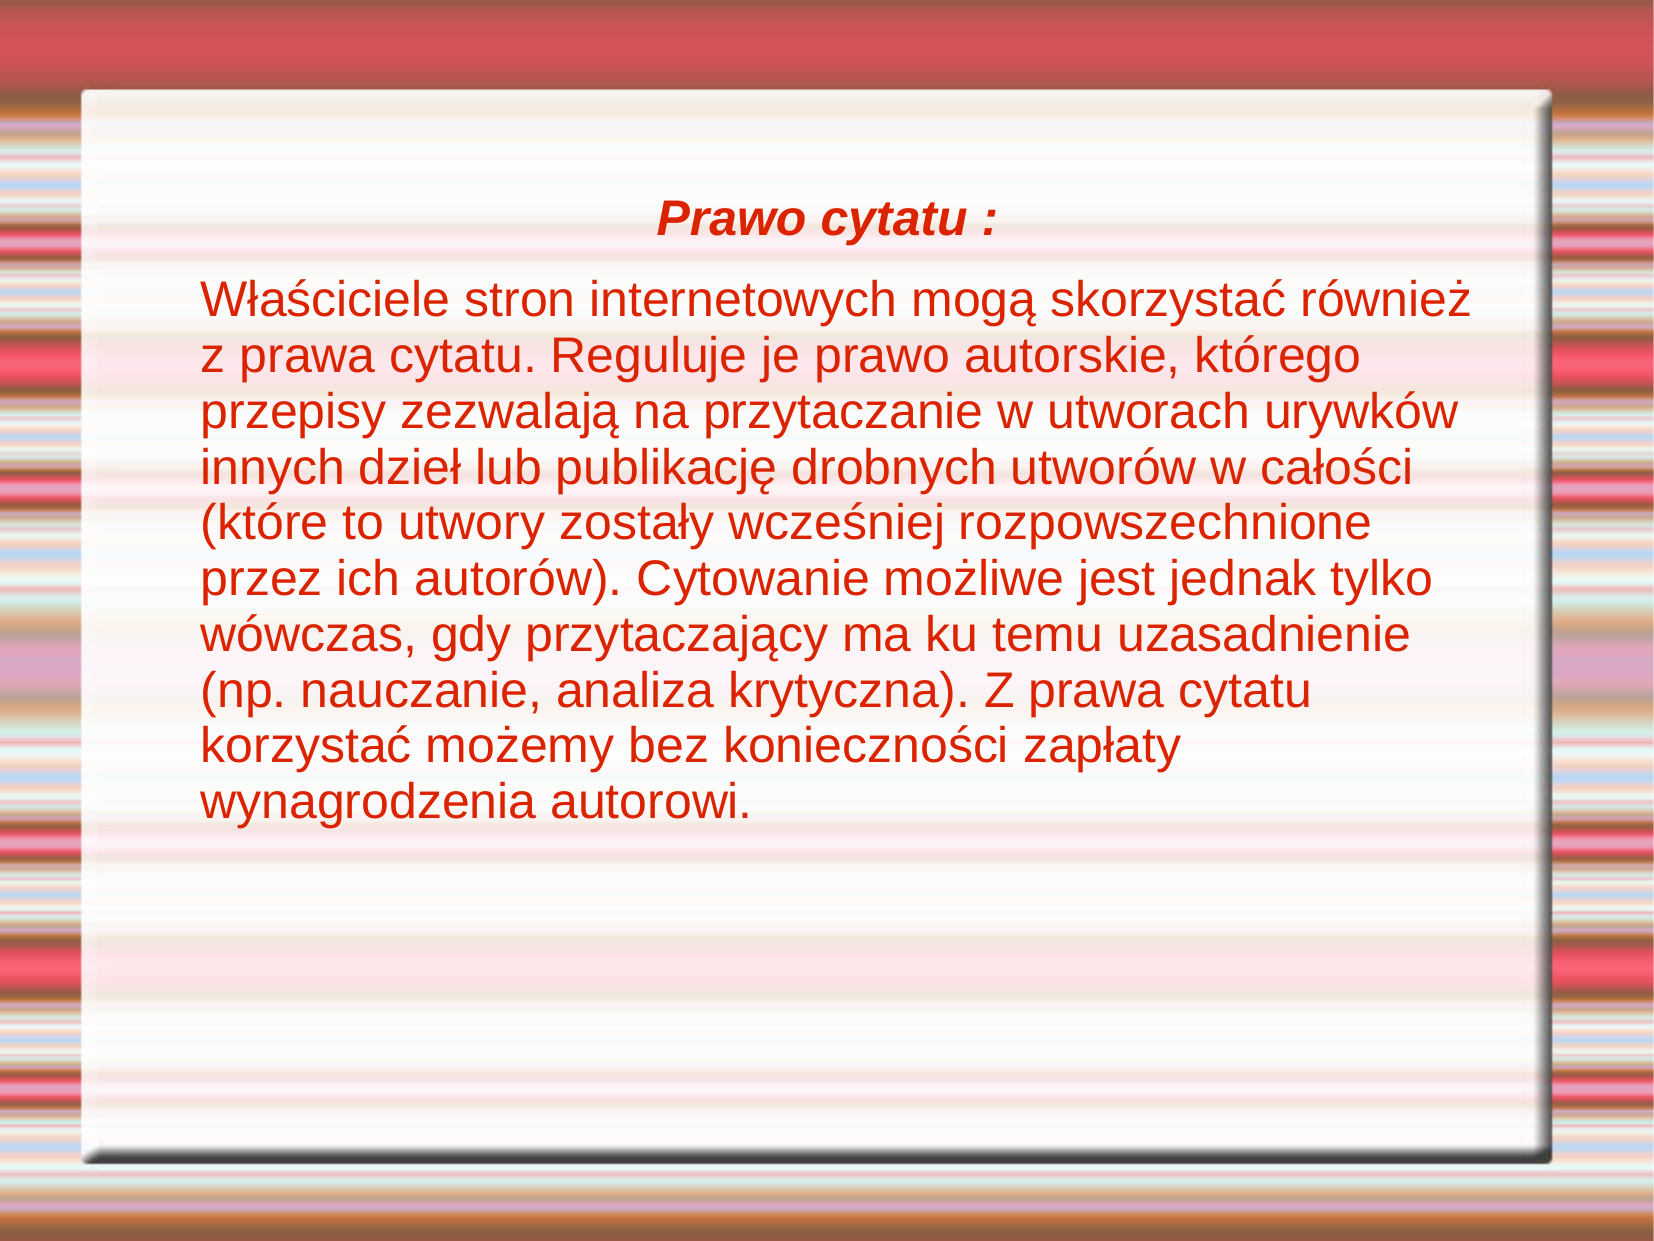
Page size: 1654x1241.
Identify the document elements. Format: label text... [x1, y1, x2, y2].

title Prawo cytatu : [121, 114, 1534, 322]
list Właściciele stron internetowych mogą skorzystać również z prawa cytatu. Reguluje je prawo autorskie, którego przepisy zezwalają na przytaczanie w utworach urywków innych dzieł lub publikację drobnych utworów w całości (które to utwory zostały wcześniej rozpowszechnione przez ich autorów). Cytowanie możliwe jest jednak tylko wówczas, gdy przytaczający ma ku temu uzasadnienie (np. nauczanie, analiza krytyczna). Z prawa cytatu korzystać możemy bez konieczności zapłaty wynagrodzenia autorowi. [118, 271, 1500, 1134]
picture [0, 0, 1654, 1241]
